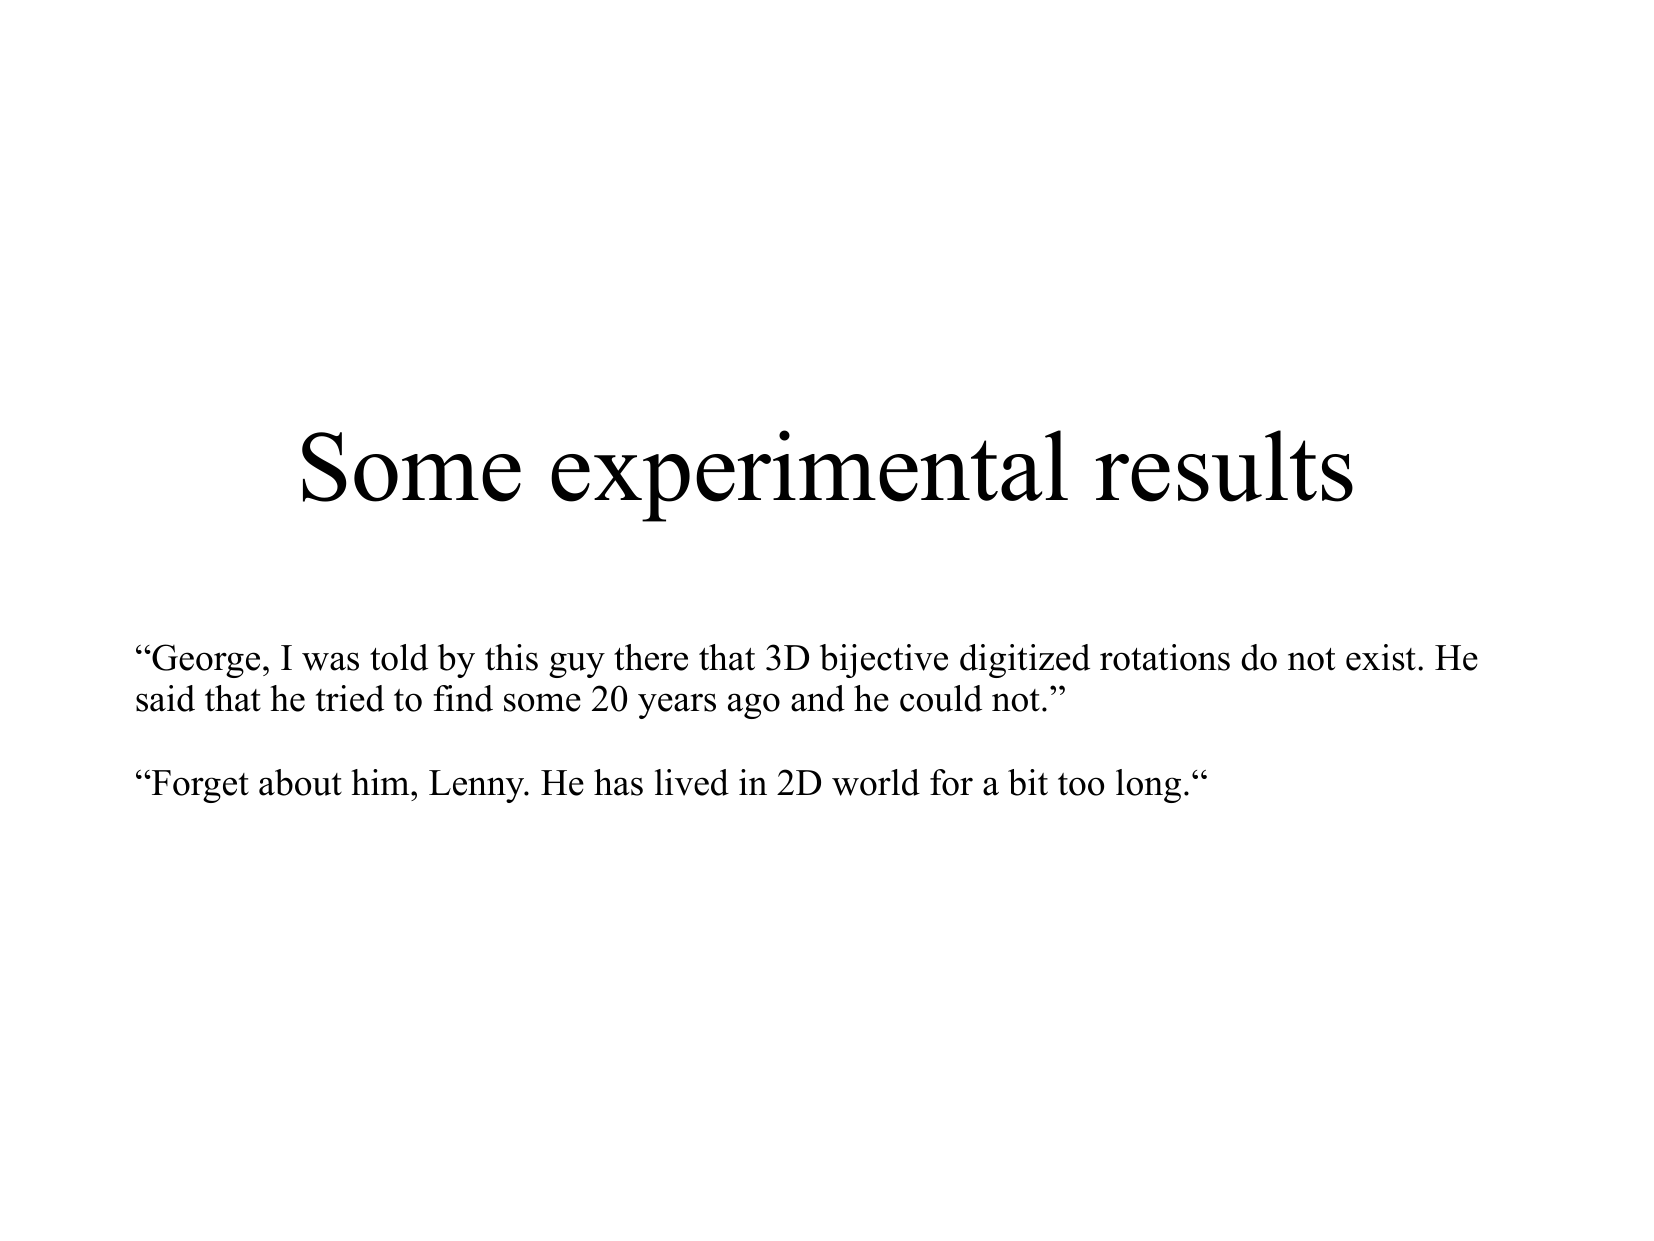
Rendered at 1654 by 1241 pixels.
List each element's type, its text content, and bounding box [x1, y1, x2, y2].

text_box “George, I was told by this guy there that 3D bijective digitized rotations do not exist. He said that he tried to find some 20 years ago and he could not.” “Forget about him, Lenny. He has lived in 2D world for a bit too long.“ [120, 629, 1561, 811]
subtitle Some experimental results [82, 106, 1571, 827]
